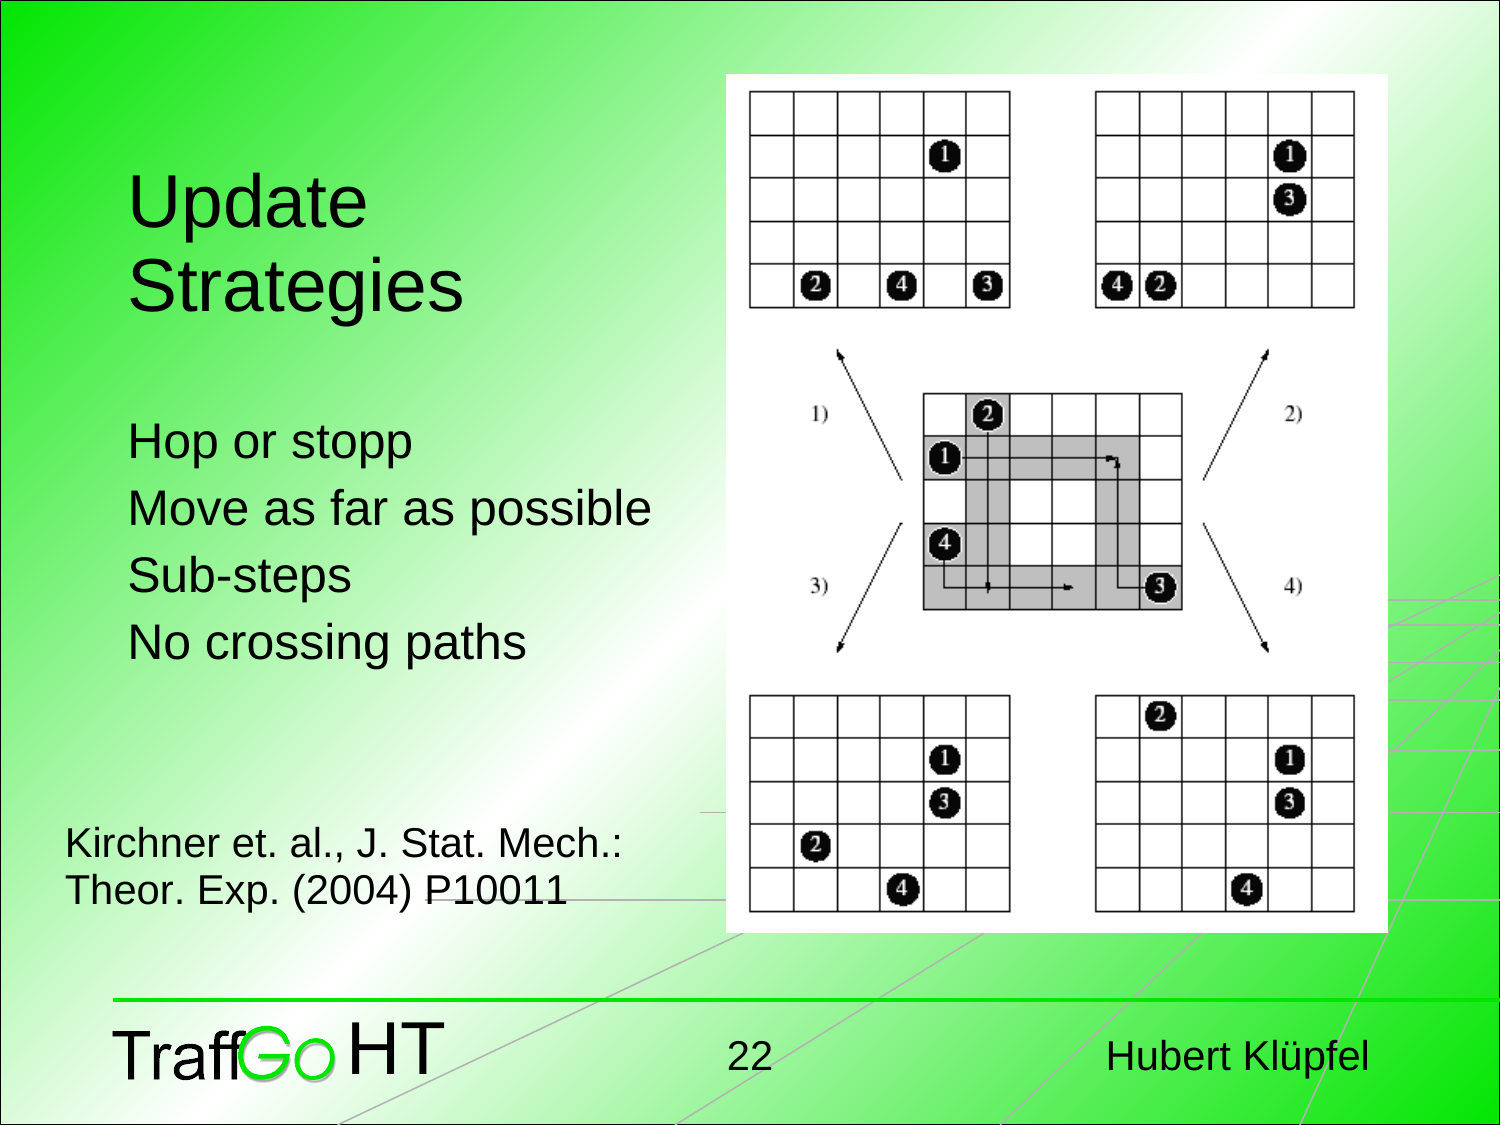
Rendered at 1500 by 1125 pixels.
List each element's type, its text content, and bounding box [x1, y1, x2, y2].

picture [112, 1024, 338, 1085]
text_box Kirchner et. al., J. Stat. Mech.: Theor. Exp. (2004) P10011 [50, 812, 727, 968]
picture [726, 74, 1388, 933]
title Update Strategies [112, 99, 625, 388]
text_box Hop or stopp Move as far as possible Sub-steps No crossing paths [112, 395, 744, 678]
